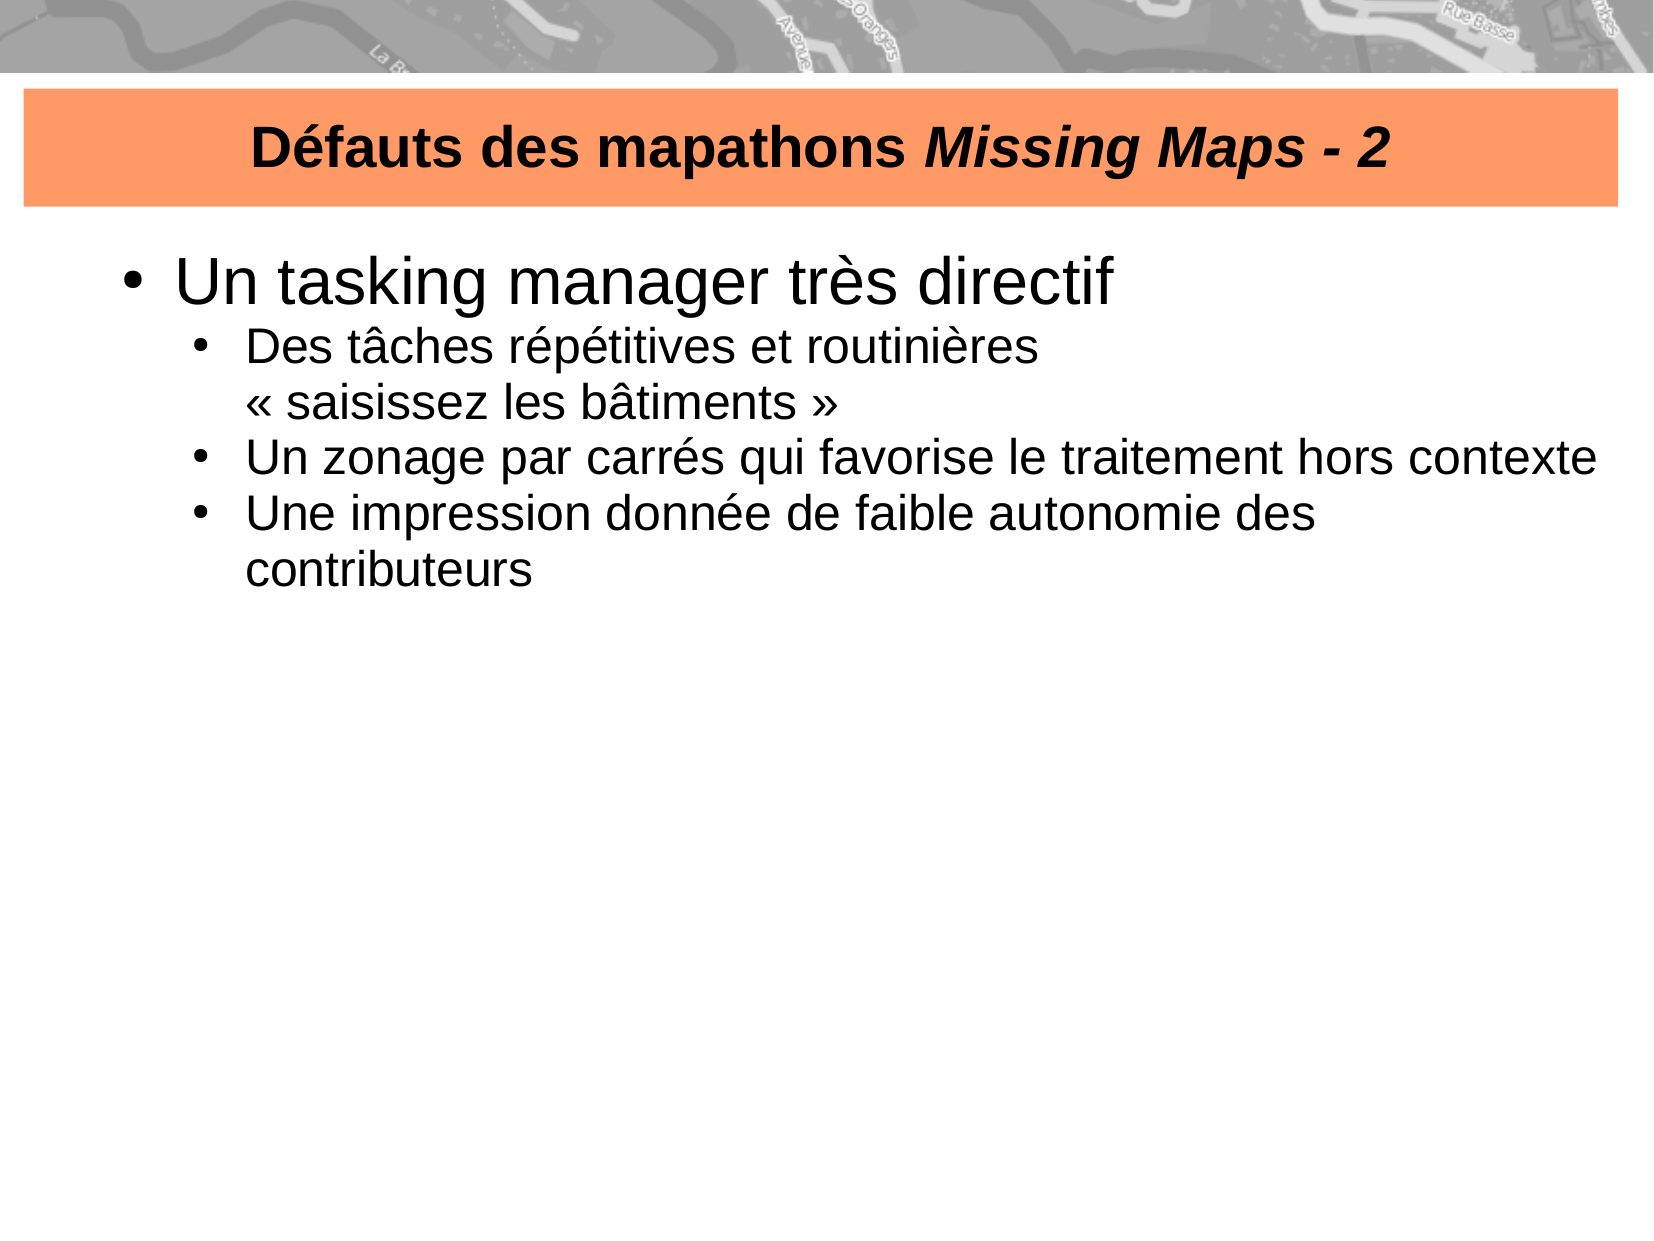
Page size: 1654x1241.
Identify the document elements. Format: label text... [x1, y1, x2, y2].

picture [0, 0, 1654, 73]
table_header [1240, 12, 1653, 77]
table_header [0, 12, 413, 77]
text_box Défauts des mapathons Missing Maps - 2 [23, 88, 1619, 207]
text_box Un tasking manager très directif Des tâches répétitives et routinières « saisissez les bâtiments » Un zonage par carrés qui favorise le traitement hors contexte Une impression donnée de faible autonomie des contributeurs [88, 236, 1625, 1211]
table_header [413, 12, 826, 77]
table_header [826, 12, 1240, 77]
